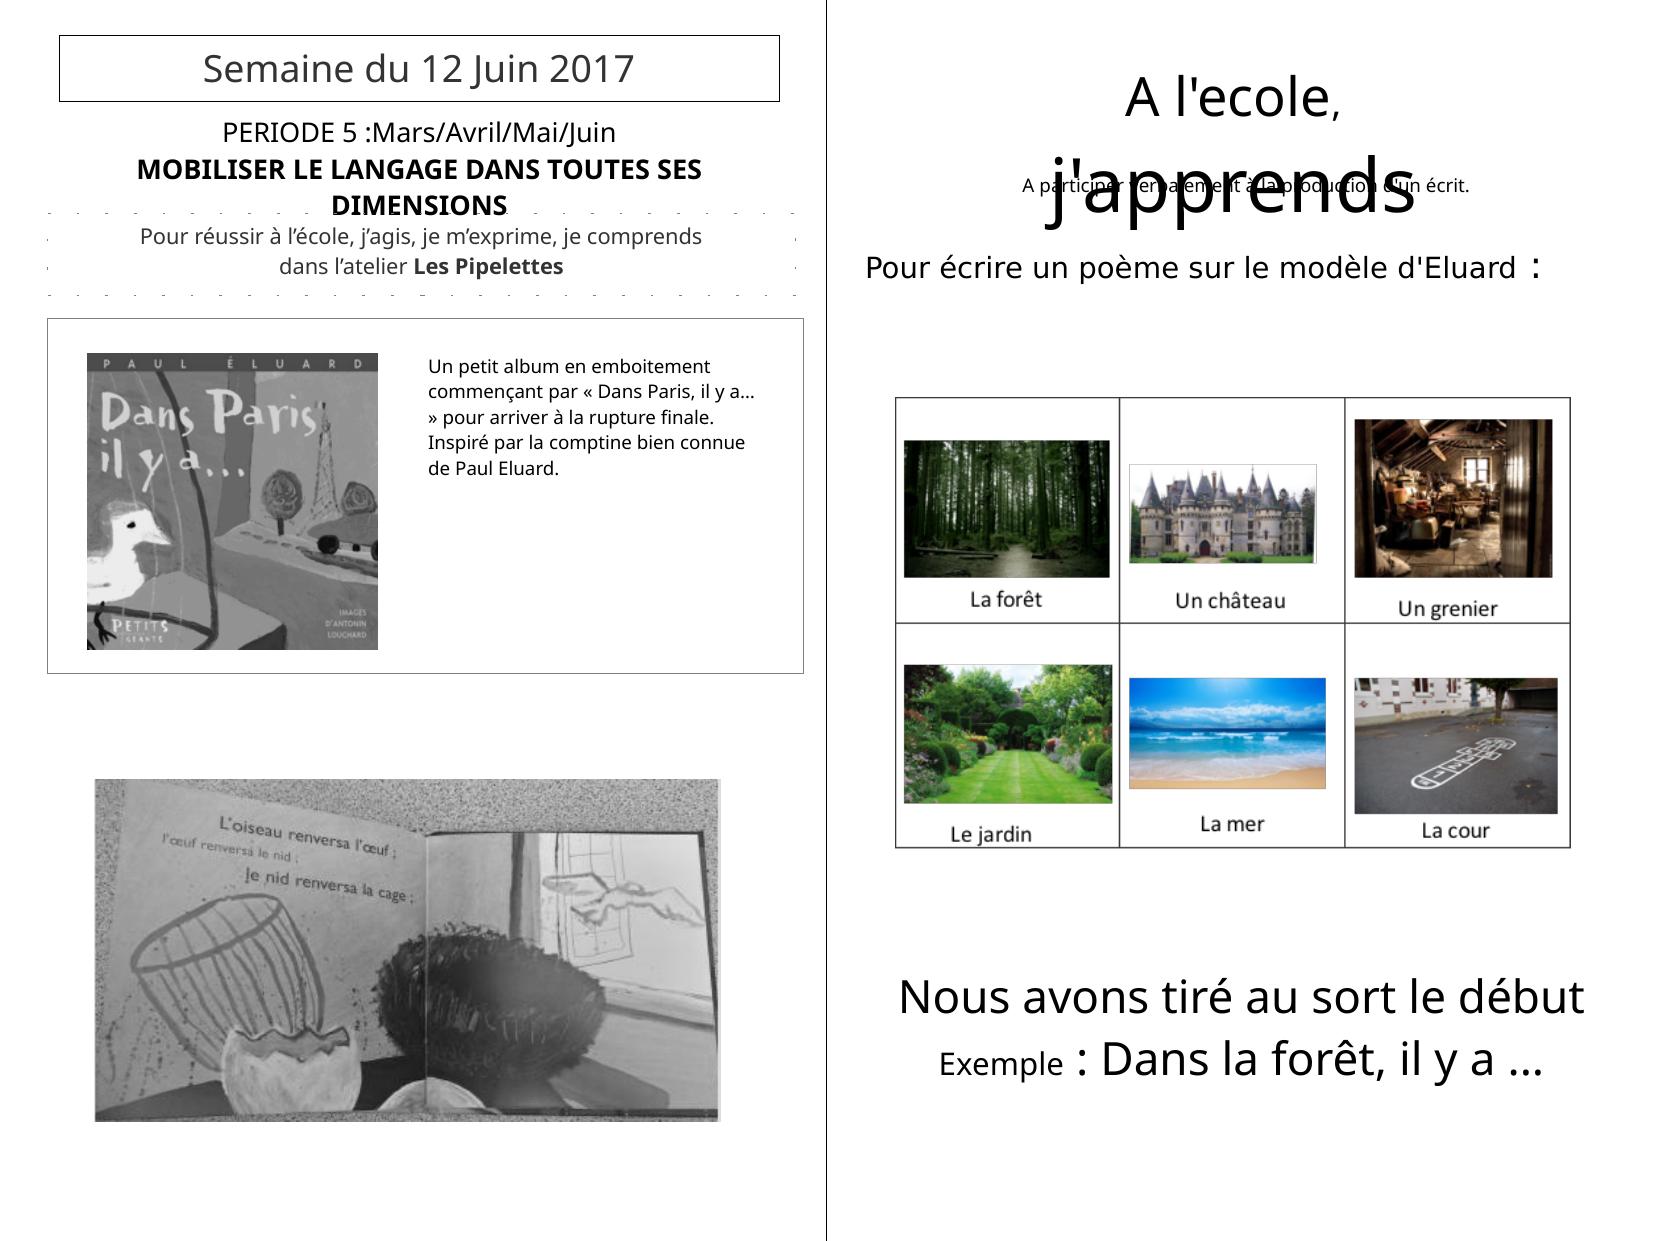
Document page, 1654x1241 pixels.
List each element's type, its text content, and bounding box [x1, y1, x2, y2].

text_box PERIODE 5 :Mars/Avril/Mai/Juin MOBILISER LE LANGAGE DANS TOUTES SES DIMENSIONS [82, 106, 756, 213]
picture [895, 397, 1571, 863]
text_box Pour réussir à l’école, j’agis, je m’exprime, je comprends dans l’atelier Les Pipelettes [47, 213, 796, 296]
picture [87, 353, 378, 650]
text_box Nous avons tiré au sort le début Exemple : Dans la forêt, il y a ... [841, 956, 1642, 1109]
text_box Semaine du 12 Juin 2017 [59, 35, 780, 102]
text_box A l'ecole, j'apprends [1026, 50, 1441, 154]
picture [94, 779, 721, 1123]
text_box Un petit album en emboitement commençant par « Dans Paris, il y a… » pour arriver à la rupture finale. Inspiré par la comptine bien connue de Paul Eluard. [413, 345, 780, 669]
text_box Pour écrire un poème sur le modèle d'Eluard : [850, 236, 1630, 359]
text_box A participer verbalement à la production d'un écrit. [885, 165, 1607, 225]
